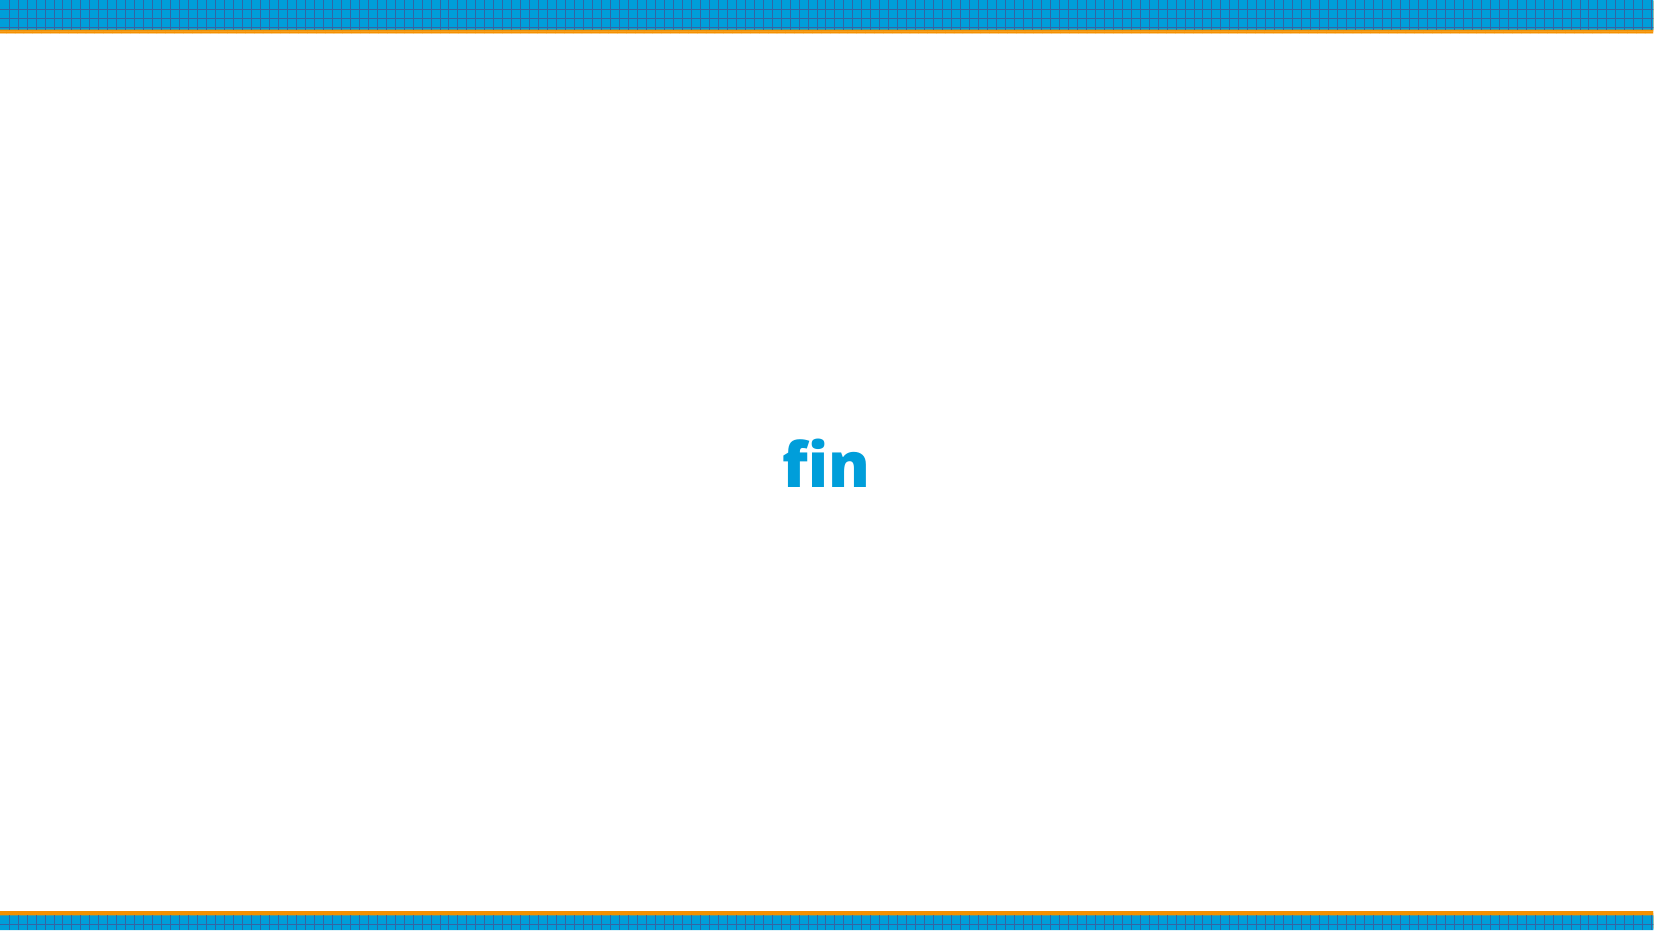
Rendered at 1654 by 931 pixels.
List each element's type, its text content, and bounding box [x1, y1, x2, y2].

subtitle fin [82, 103, 1571, 824]
